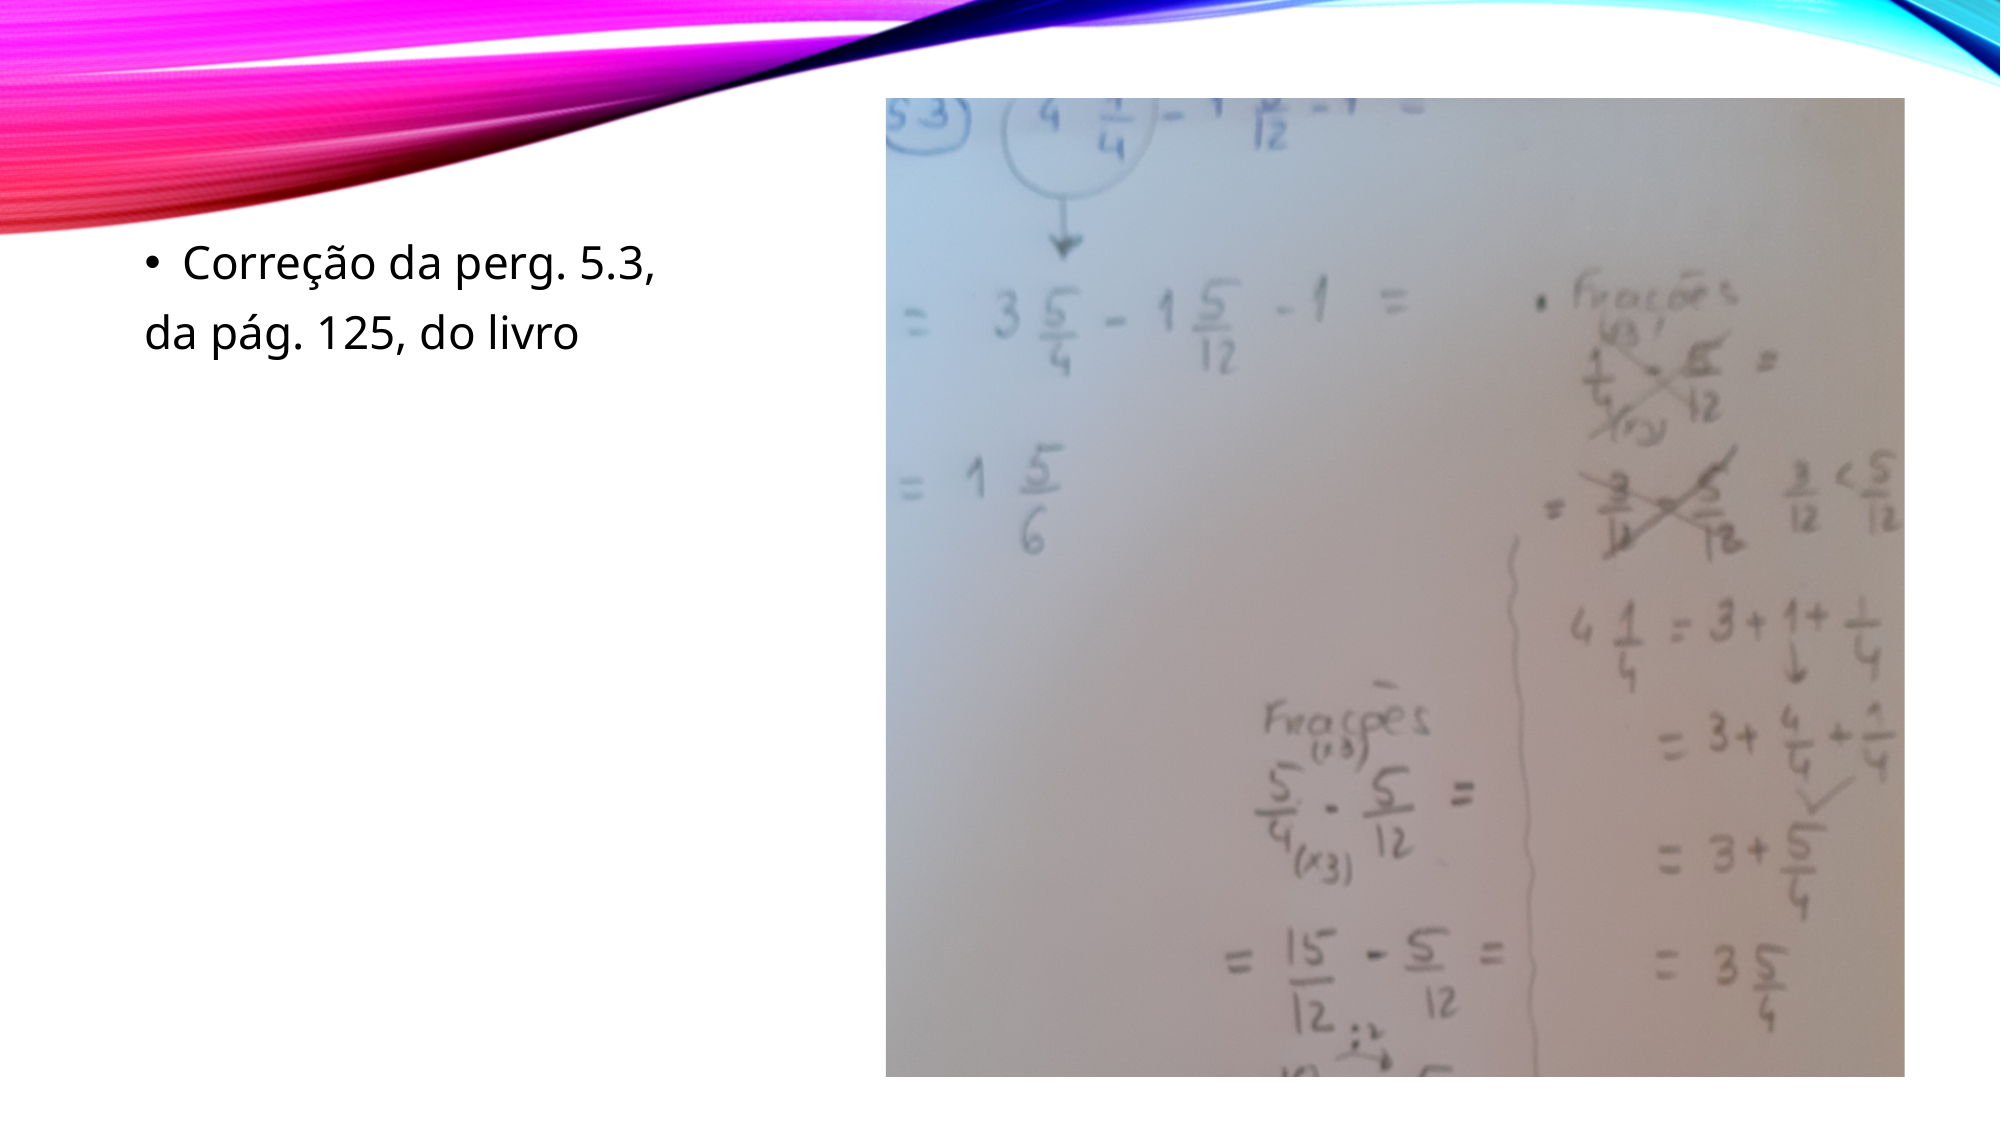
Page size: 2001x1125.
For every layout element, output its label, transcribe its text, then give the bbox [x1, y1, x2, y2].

picture [885, 98, 1905, 1077]
list Correção da perg. 5.3, da pág. 125, do livro [129, 232, 885, 893]
